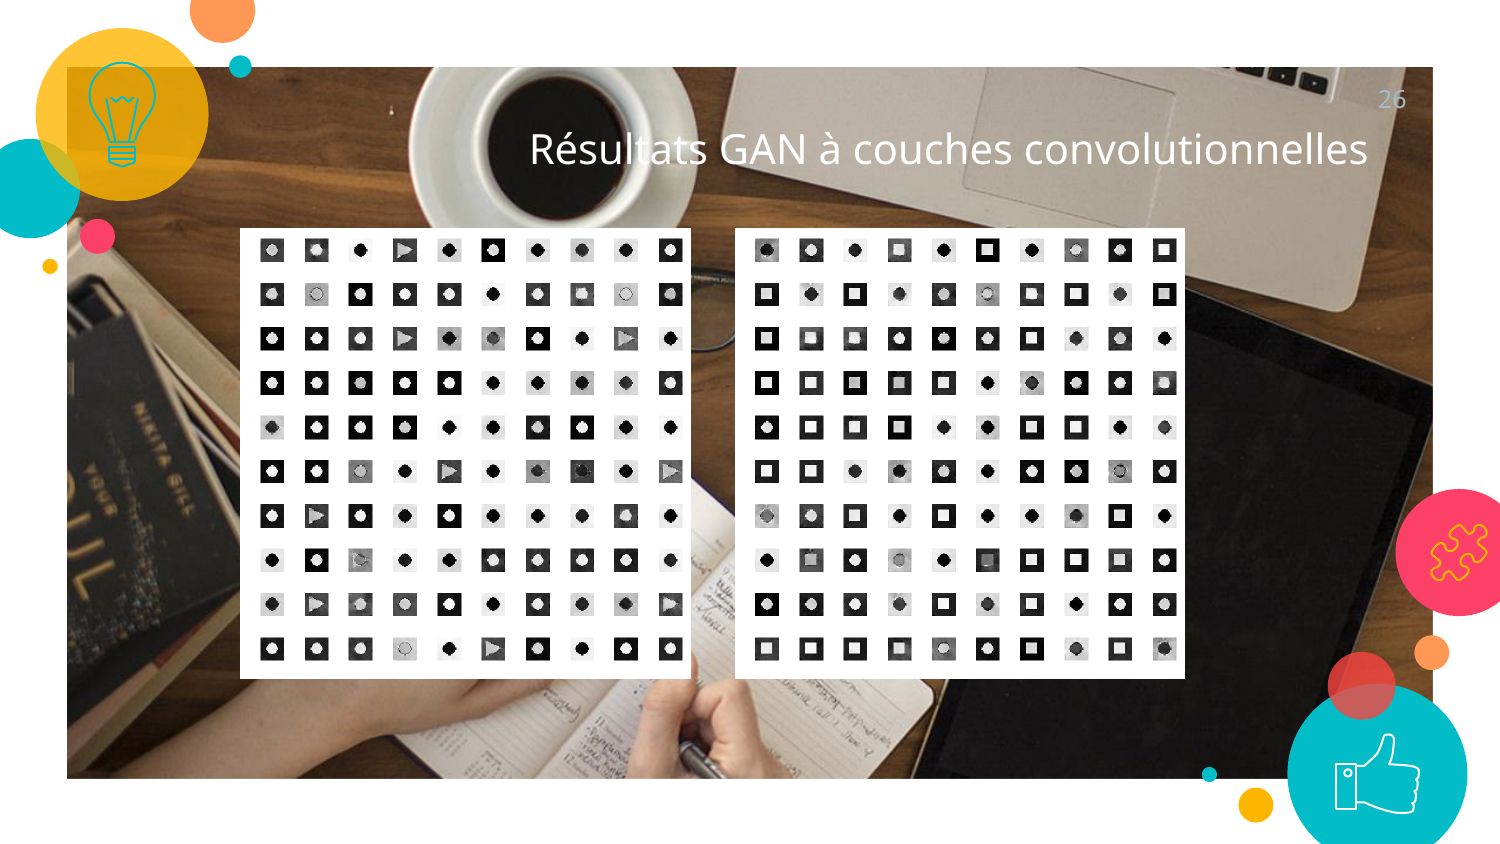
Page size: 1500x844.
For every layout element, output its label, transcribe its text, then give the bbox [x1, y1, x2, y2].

slide_number <number> [1331, 68, 1422, 134]
picture [67, 67, 1432, 778]
title Résultats GAN à couches convolutionnelles [421, 78, 1477, 217]
